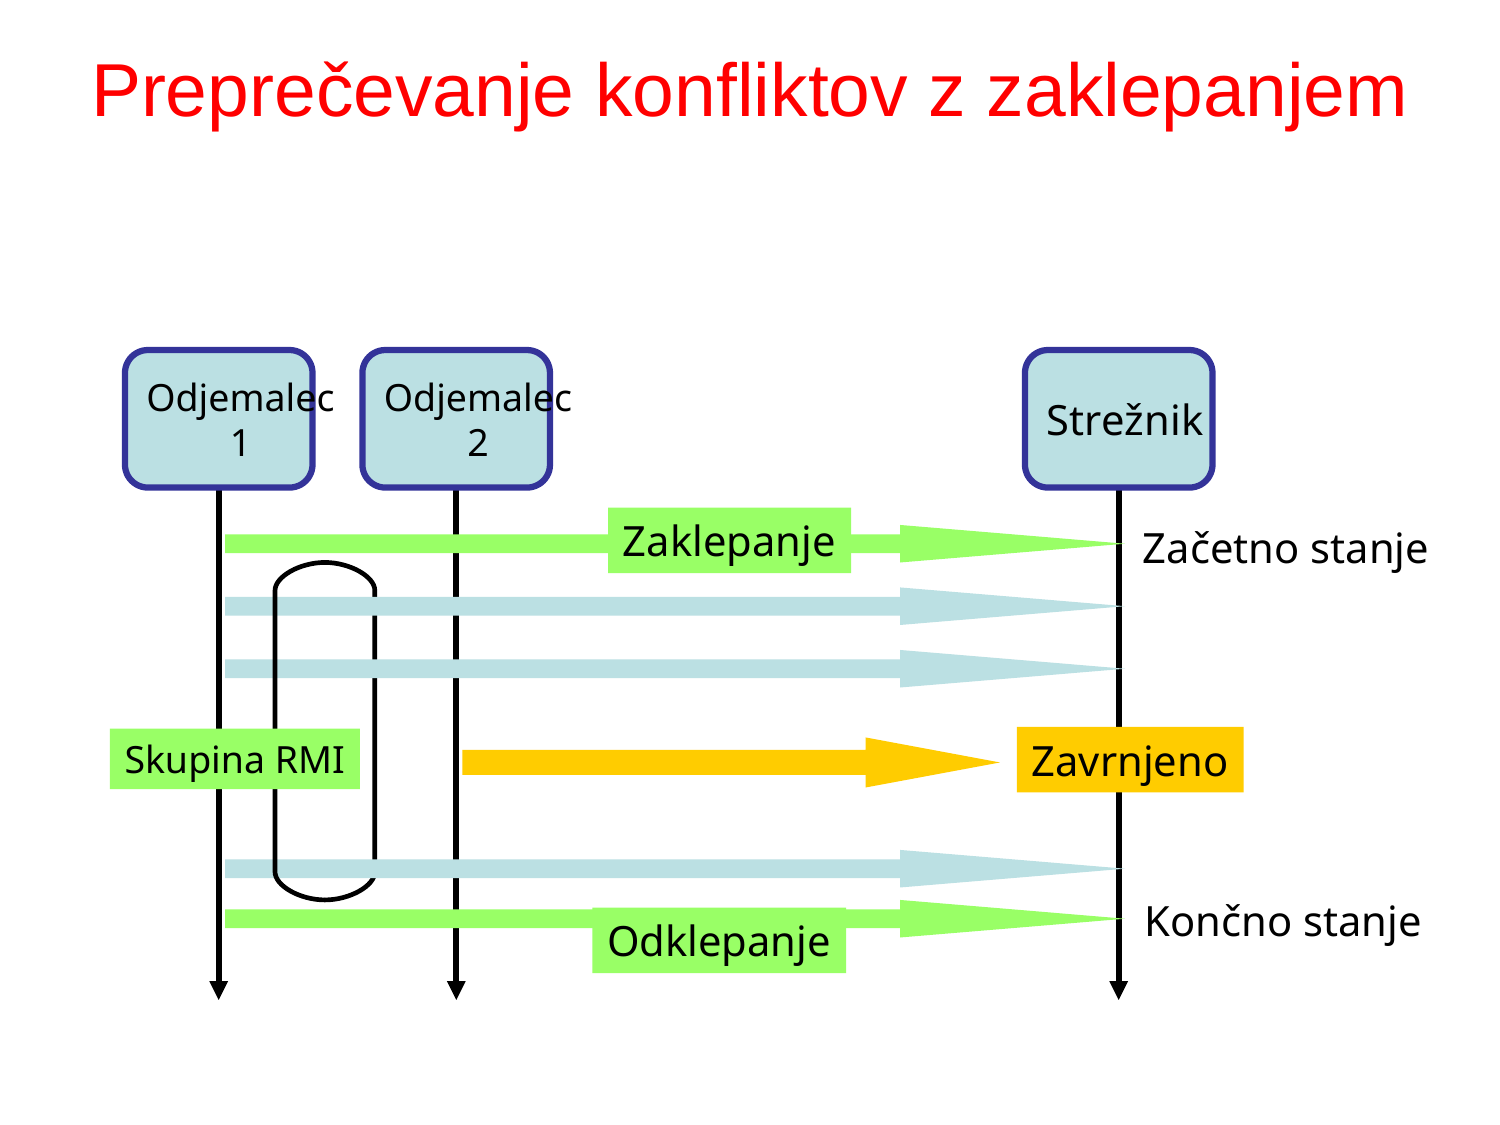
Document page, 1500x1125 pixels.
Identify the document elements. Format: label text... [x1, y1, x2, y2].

text_box [225, 659, 272, 679]
text_box [852, 524, 1126, 563]
text_box [278, 649, 1126, 688]
text_box Zavrnjeno [1016, 726, 1244, 793]
text_box Zaklepanje [608, 507, 852, 574]
text_box [225, 596, 272, 616]
text_box Odklepanje [592, 907, 847, 974]
text_box [462, 737, 1000, 788]
text_box Končno stanje [1129, 887, 1437, 953]
text_box Odjemalec 2 [362, 350, 550, 488]
text_box Odjemalec 1 [124, 350, 313, 488]
text_box Strežnik [1024, 350, 1213, 488]
text_box [278, 849, 1126, 888]
title Preprečevanje konfliktov z zaklepanjem [75, 23, 1426, 149]
text_box [847, 899, 1126, 938]
text_box [278, 587, 1126, 625]
text_box Začetno stanje [1128, 514, 1445, 580]
text_box [225, 859, 273, 879]
text_box [225, 534, 608, 554]
text_box [225, 909, 592, 929]
text_box Skupina RMI [109, 728, 360, 790]
